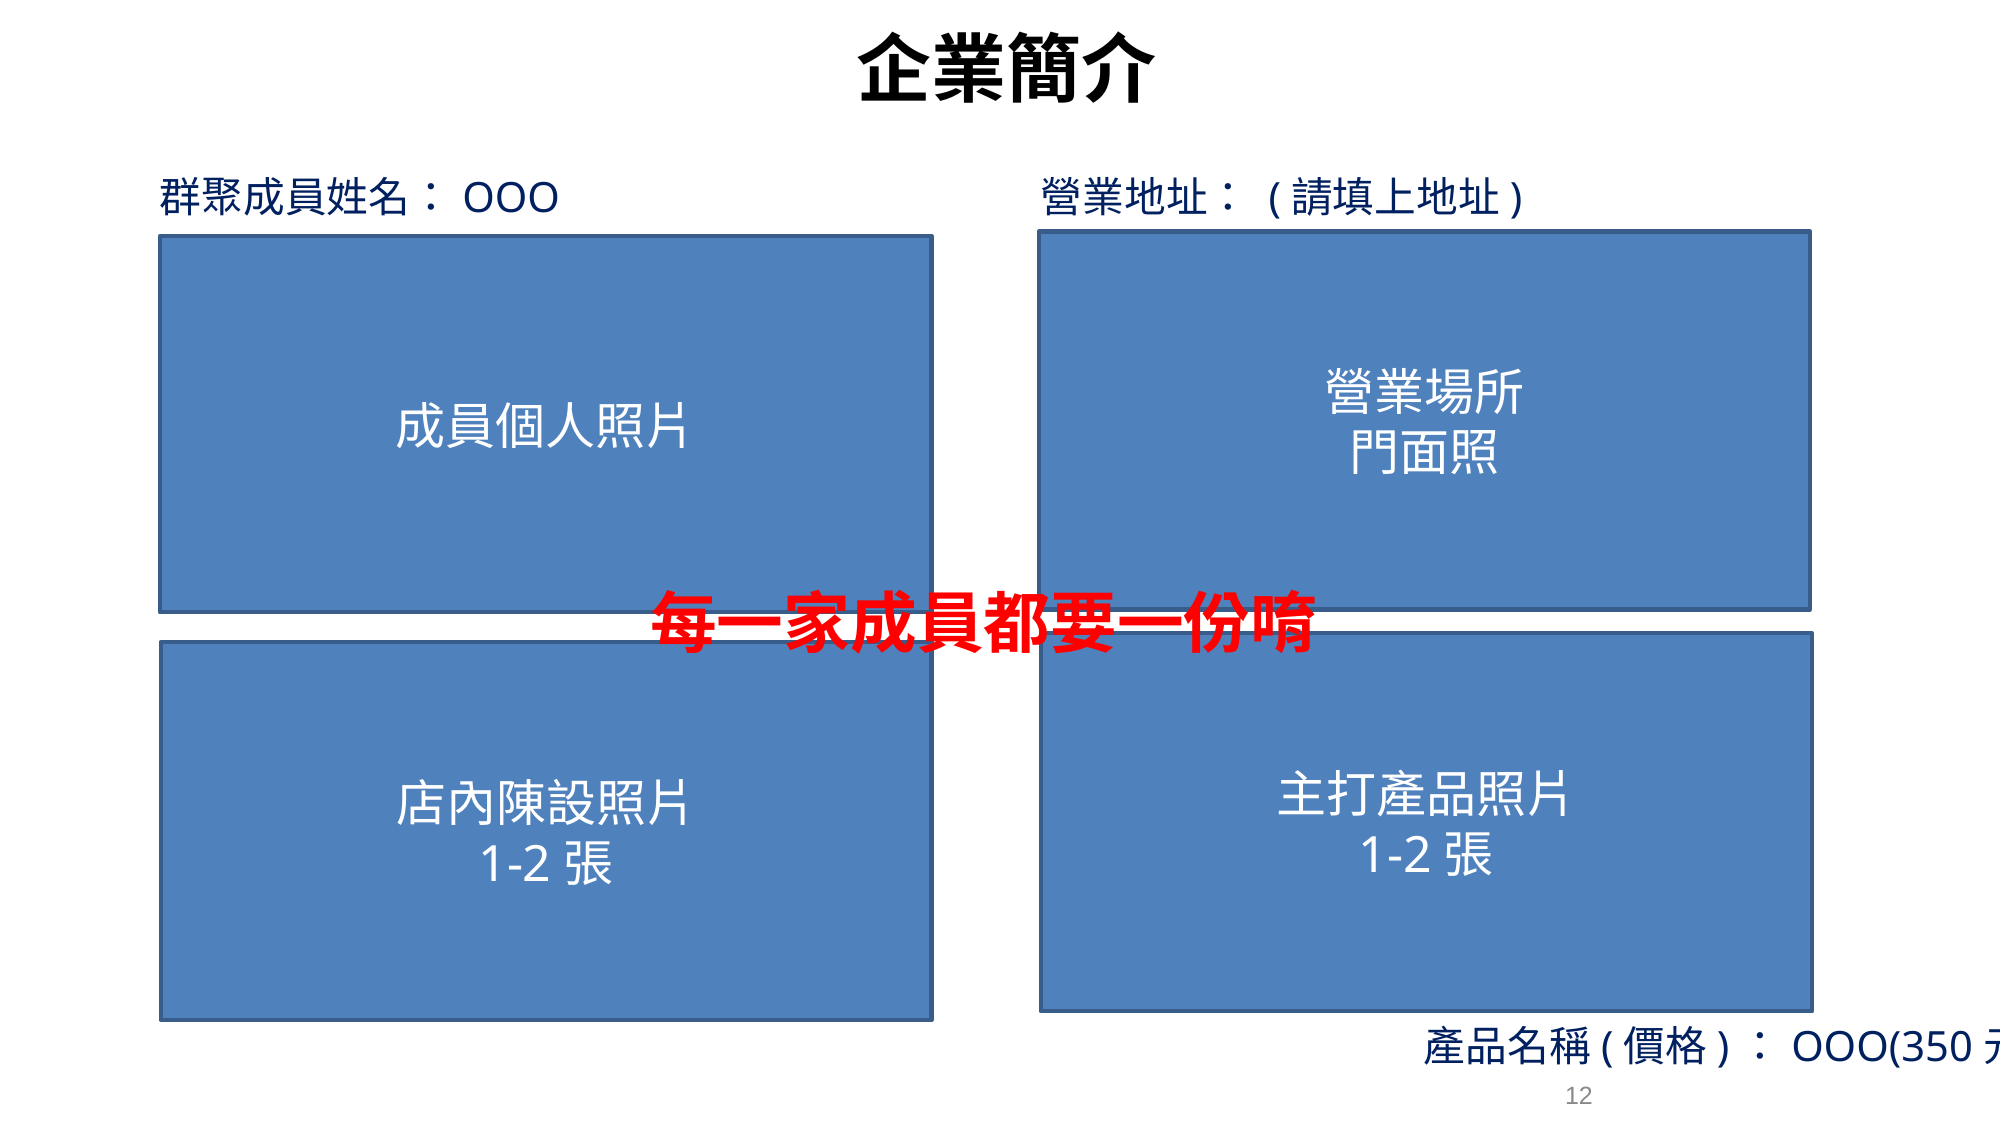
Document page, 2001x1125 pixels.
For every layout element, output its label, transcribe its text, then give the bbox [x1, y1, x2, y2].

text_box 企業簡介 [67, 15, 1945, 103]
text_box 每一家成員都要一份唷 [635, 573, 1333, 668]
text_box 營業地址： (請填上地址) [1040, 170, 1608, 222]
text_box 成員個人照片 [160, 236, 931, 612]
text_box 營業場所 門面照 [1039, 231, 1810, 610]
text_box 店內陳設照片 1-2張 [161, 642, 931, 1020]
text_box 企業簡介 [1048, 44, 1062, 52]
text_box 群聚成員姓名：OOO [159, 170, 709, 222]
text_box 產品名稱(價格)：OOO(350元) [1423, 1020, 2000, 1071]
text_box 企業簡介 [1015, 44, 1029, 52]
text_box 主打產品照片 1-2張 [1041, 633, 1812, 1011]
text_box 企業簡介 [959, 52, 979, 58]
